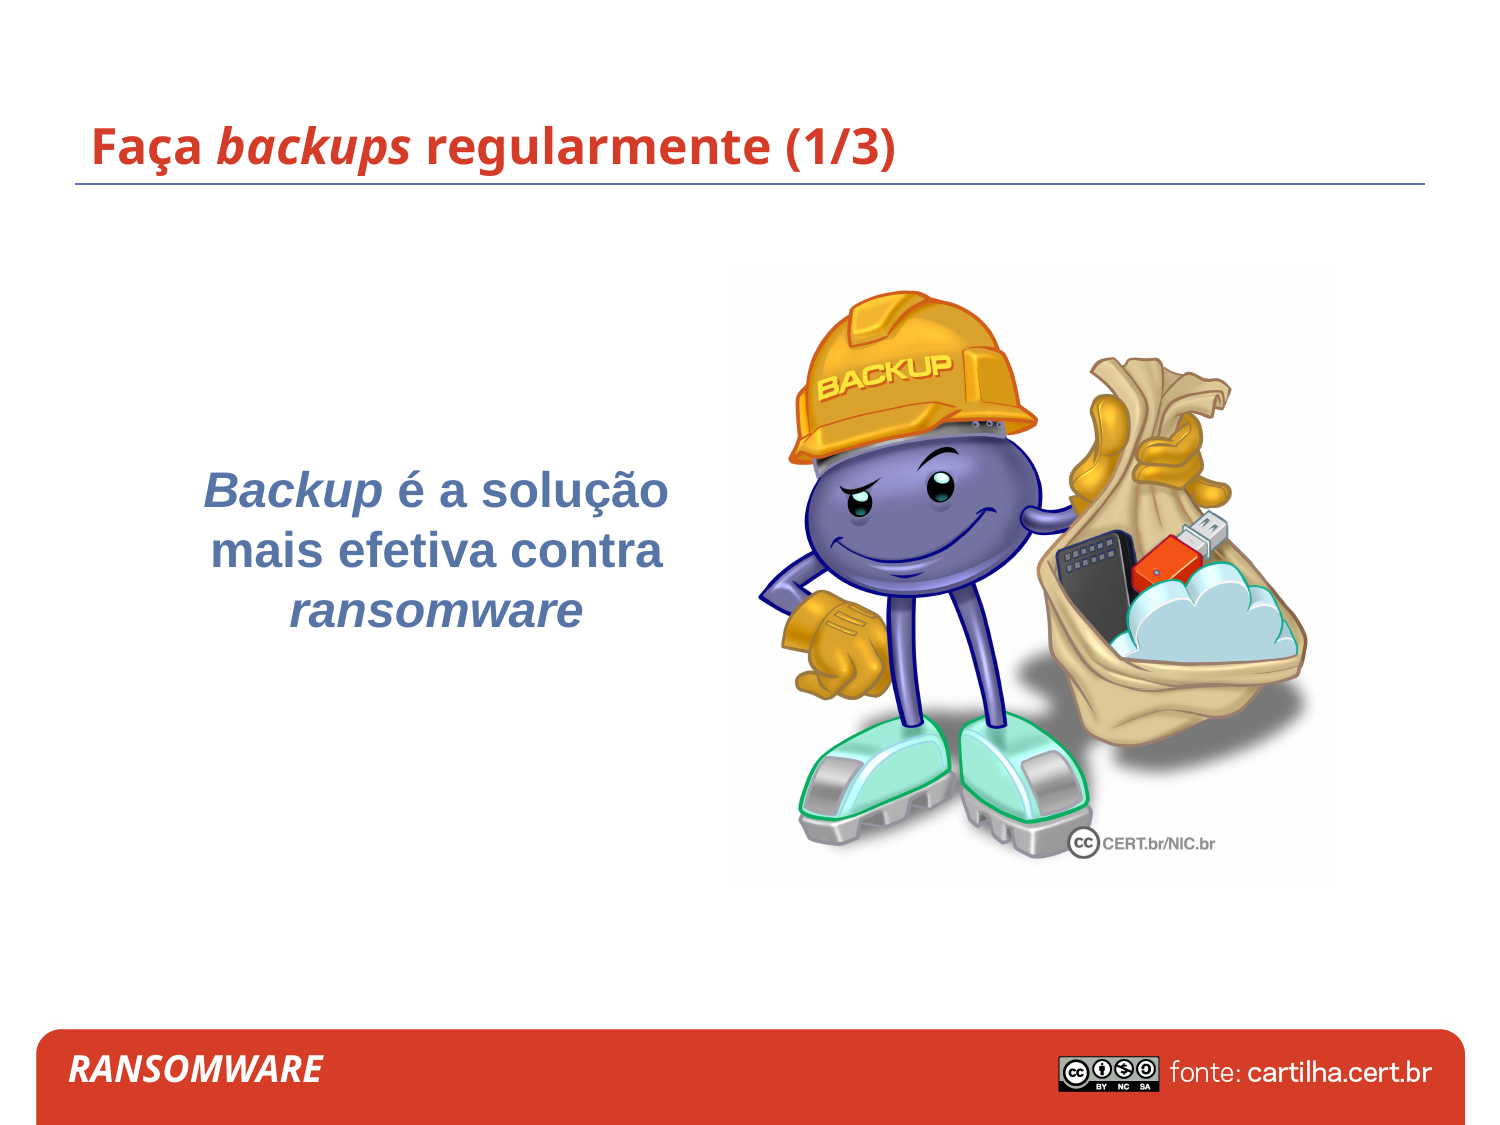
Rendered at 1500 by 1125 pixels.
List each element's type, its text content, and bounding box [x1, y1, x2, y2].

list Backup é a solução mais efetiva contra ransomware [183, 450, 691, 675]
picture [0, 0, 1500, 1125]
title Faça backups regularmente (1/3) [75, 54, 1425, 182]
